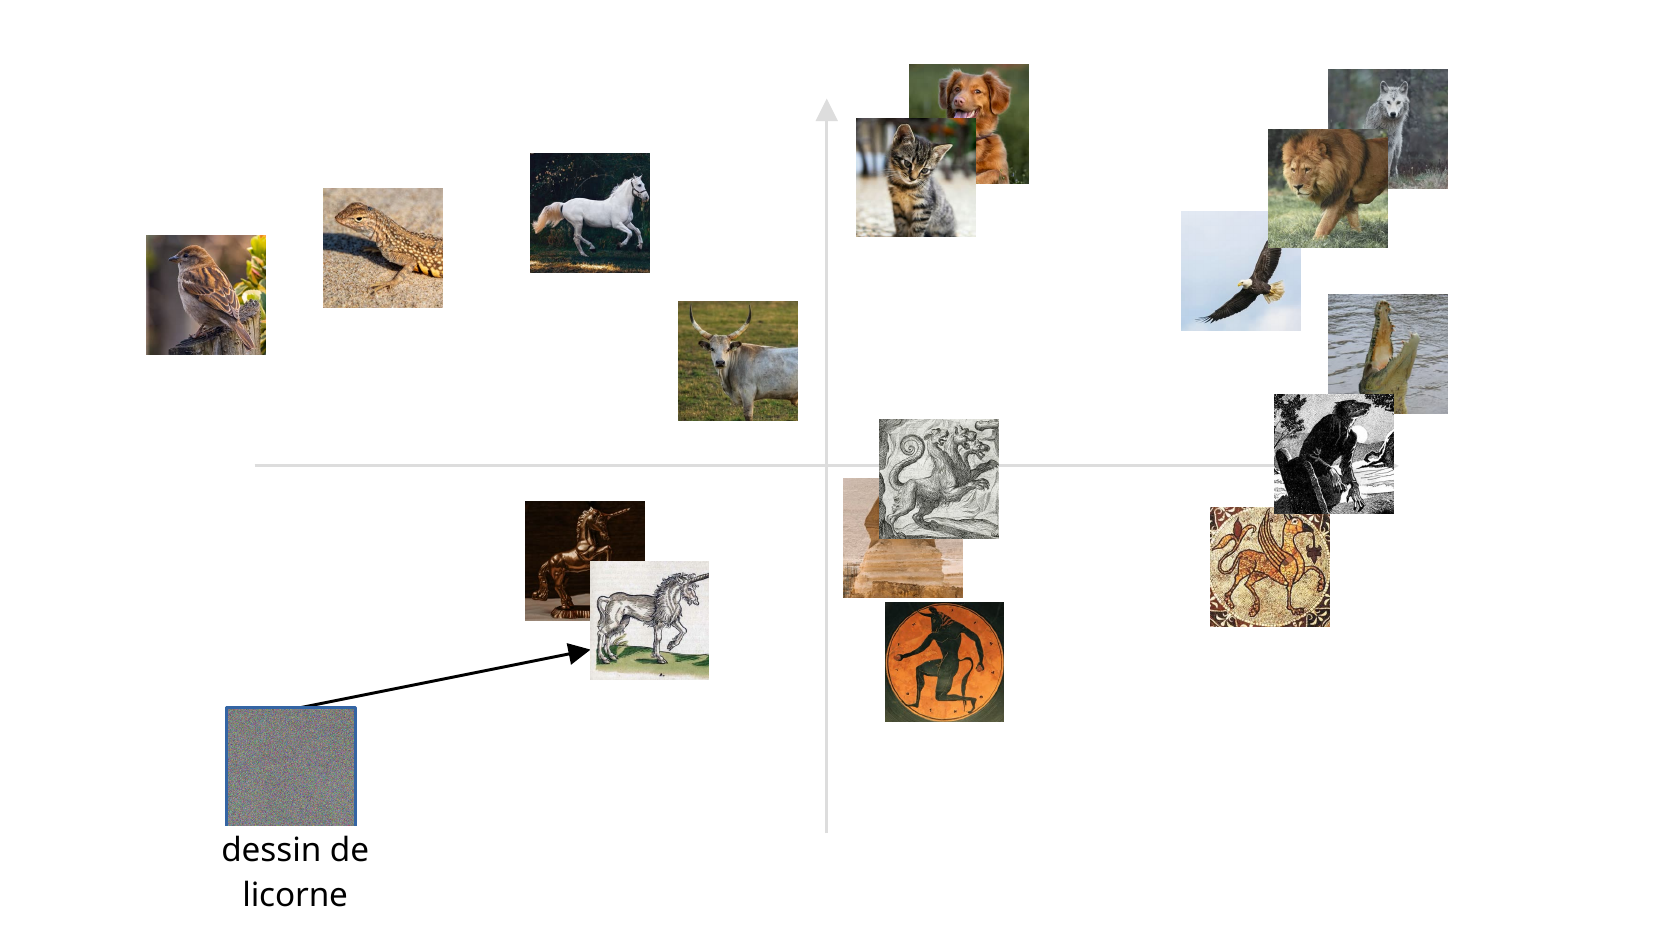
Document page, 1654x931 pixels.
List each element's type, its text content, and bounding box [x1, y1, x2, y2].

picture [843, 419, 999, 598]
picture [525, 501, 709, 680]
picture [530, 153, 650, 273]
picture [1181, 69, 1448, 331]
picture [146, 235, 266, 355]
text_box dessin de licorne [177, 826, 414, 916]
picture [1210, 294, 1448, 627]
picture [678, 301, 798, 421]
picture [323, 188, 443, 308]
picture [885, 602, 1004, 722]
picture [856, 64, 1029, 238]
picture [227, 708, 355, 826]
